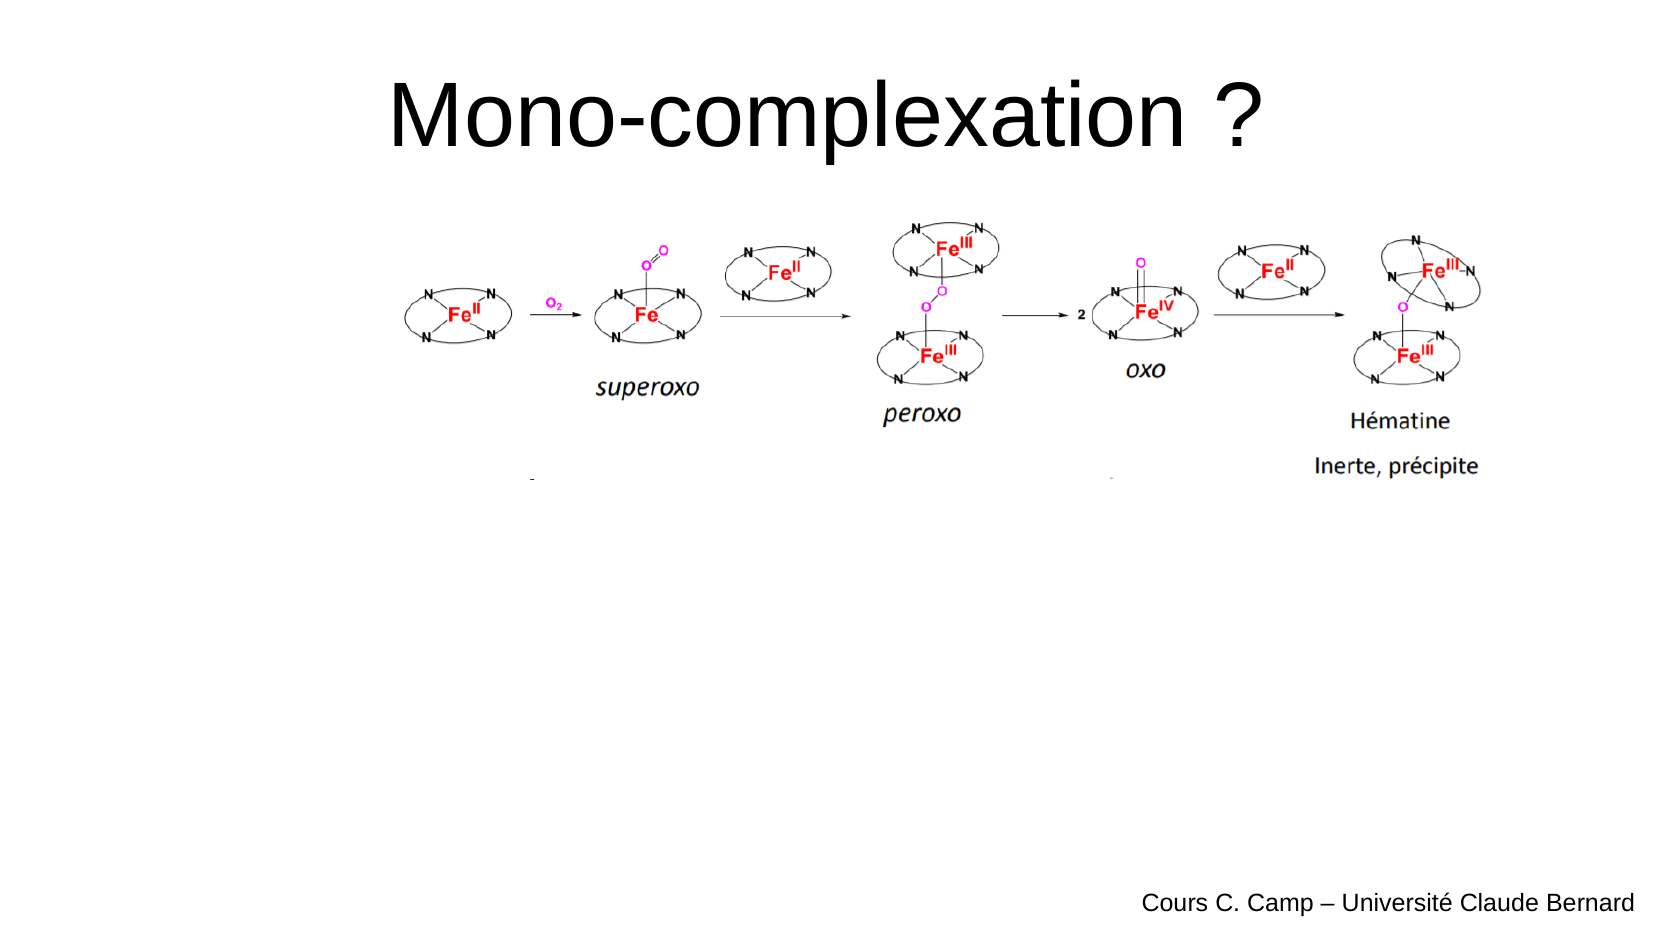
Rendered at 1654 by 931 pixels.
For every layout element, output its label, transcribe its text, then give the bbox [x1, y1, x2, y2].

title Mono-complexation ? [82, 37, 1571, 193]
picture [389, 177, 1489, 501]
text_box Cours C. Camp – Université Claude Bernard [1126, 881, 1654, 931]
